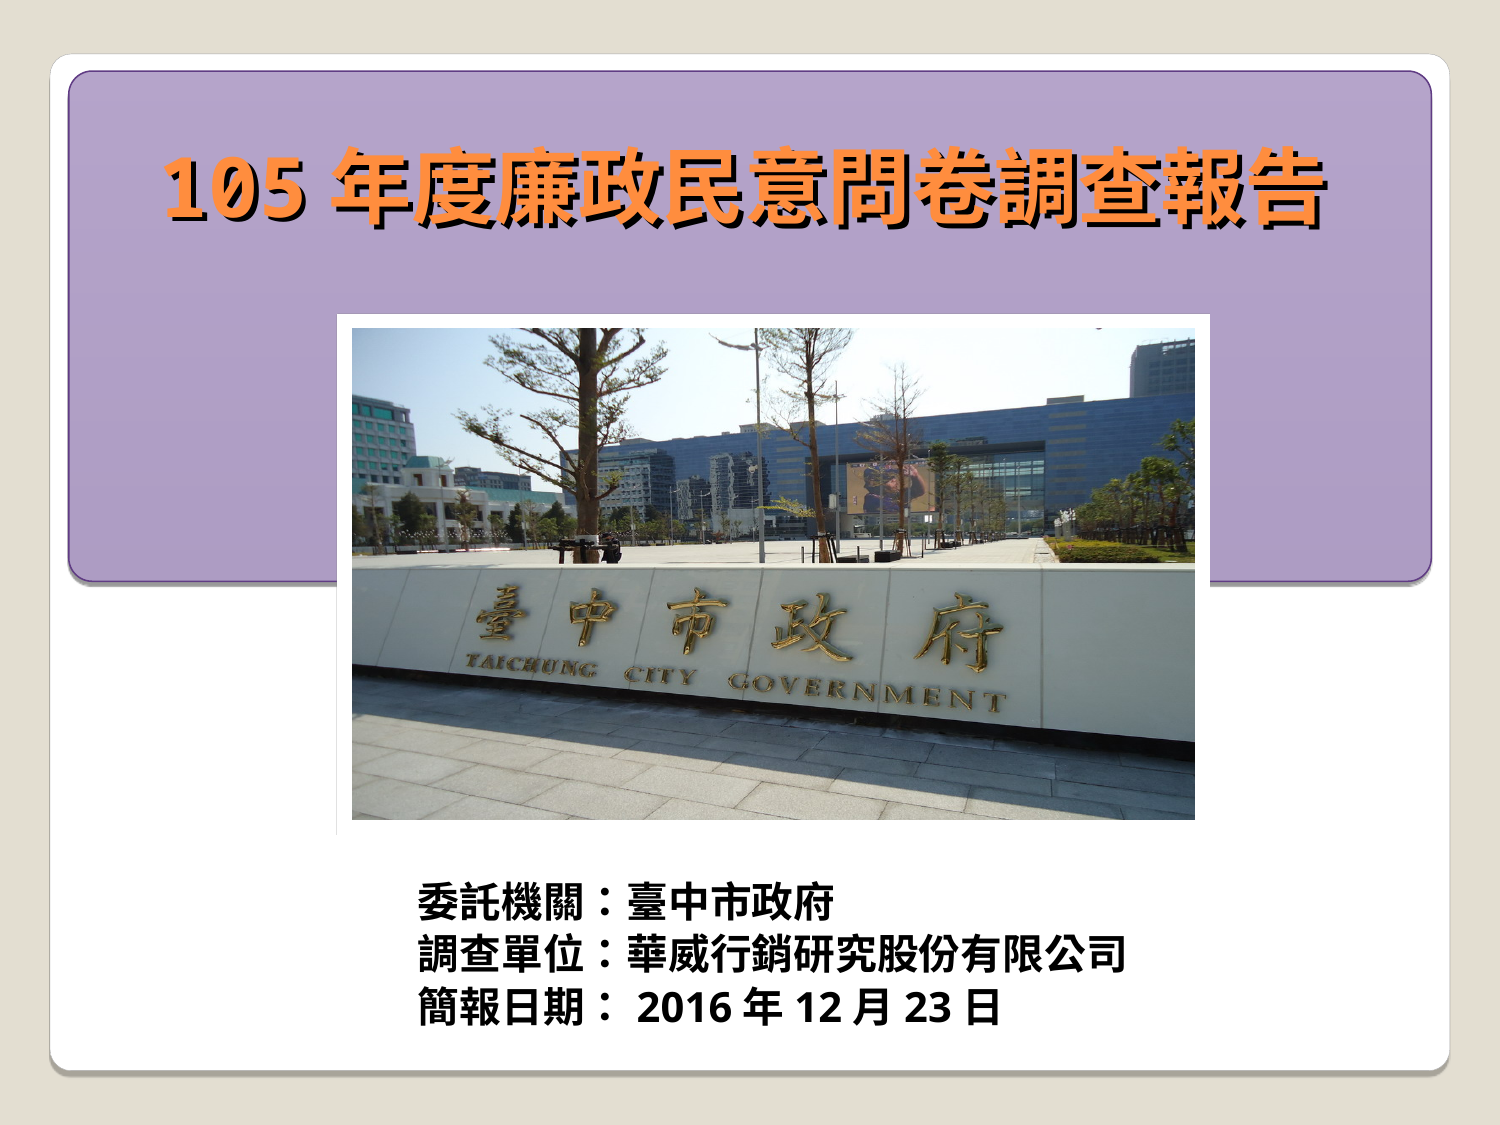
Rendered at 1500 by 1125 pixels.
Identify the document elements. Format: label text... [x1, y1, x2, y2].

title 105年度廉政民意問卷調查報告 [105, 93, 1381, 564]
picture [351, 328, 1196, 821]
text_box 委託機關：臺中市政府 調查單位：華威行銷研究股份有限公司 簡報日期：2016年12月23日 [398, 878, 1231, 1045]
